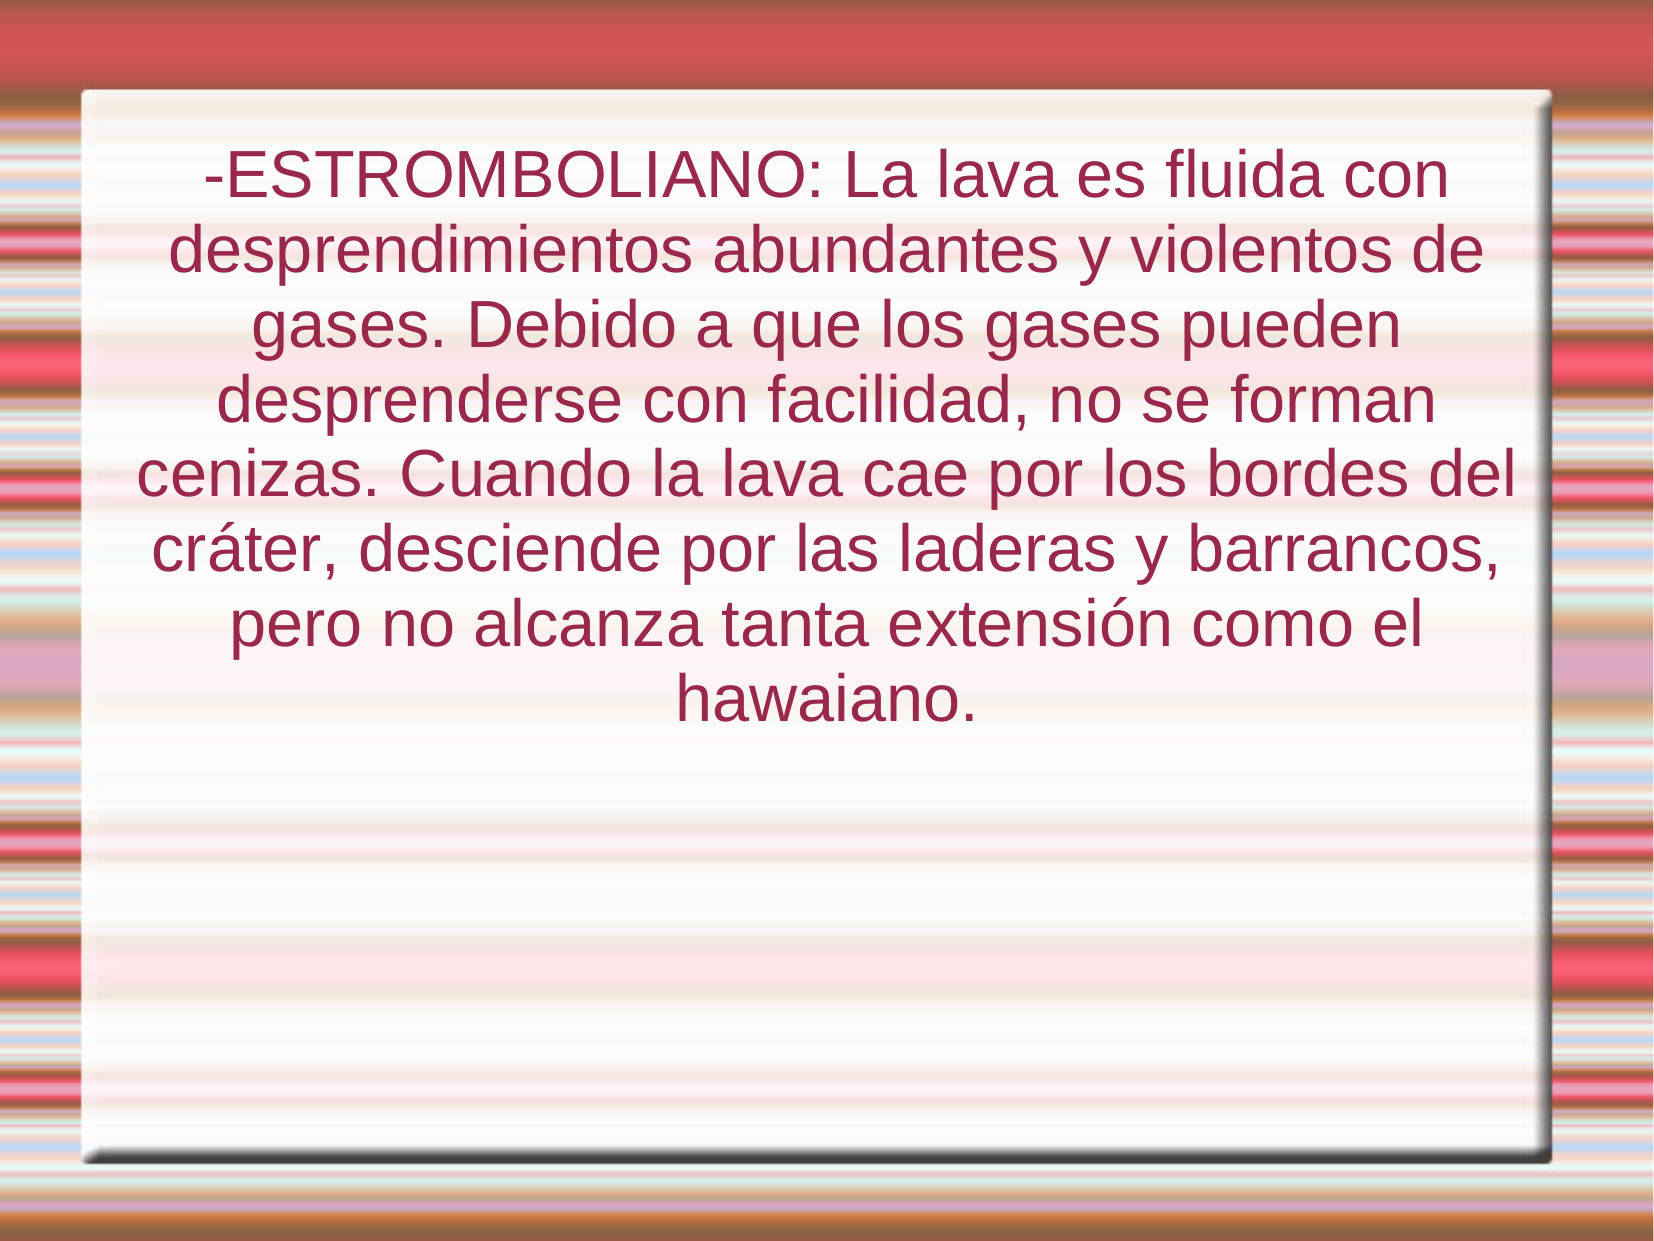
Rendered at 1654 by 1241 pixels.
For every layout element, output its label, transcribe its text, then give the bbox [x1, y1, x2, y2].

subtitle -ESTROMBOLIANO: La lava es fluida con desprendimientos abundantes y violentos de gases. Debido a que los gases pueden desprenderse con facilidad, no se forman cenizas. Cuando la lava cae por los bordes del cráter, desciende por las laderas y barrancos, pero no alcanza tanta extensión como el hawaiano. [121, 114, 1534, 1132]
picture [0, 0, 1654, 1241]
